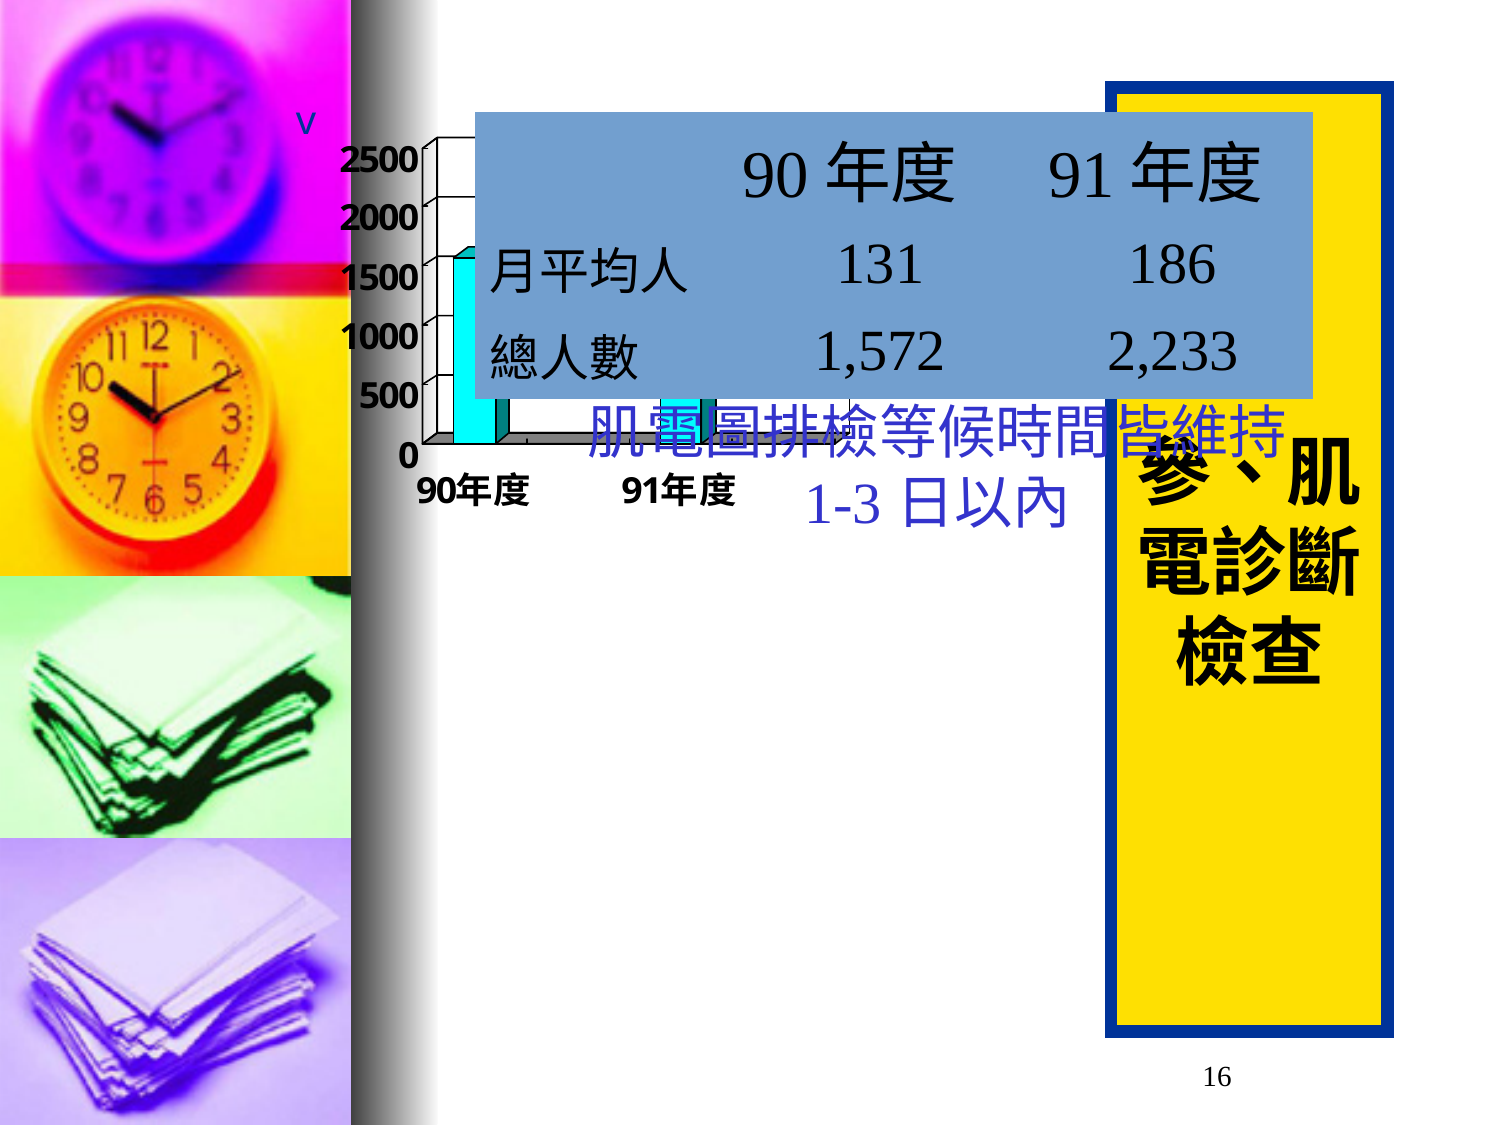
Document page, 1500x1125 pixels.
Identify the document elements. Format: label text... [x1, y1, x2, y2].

table_cell 總人數 [475, 311, 728, 387]
table_cell 186 [1033, 224, 1313, 311]
table_cell 月平均人 [475, 224, 728, 311]
table_header 91年度 [1033, 112, 1313, 224]
text_box 肌電圖排檢等候時間皆維持 1-3日以內 [462, 387, 1413, 543]
table_cell 2,233 [1033, 311, 1313, 387]
chart [474, 572, 1313, 1033]
table_cell 1,572 [728, 311, 1033, 387]
table_header 90年度 [728, 112, 1033, 224]
title 參、肌電診斷檢查 [275, 87, 413, 1032]
table_header [475, 112, 728, 224]
table_cell 131 [728, 224, 1033, 311]
text_box [1187, 1050, 1500, 1125]
